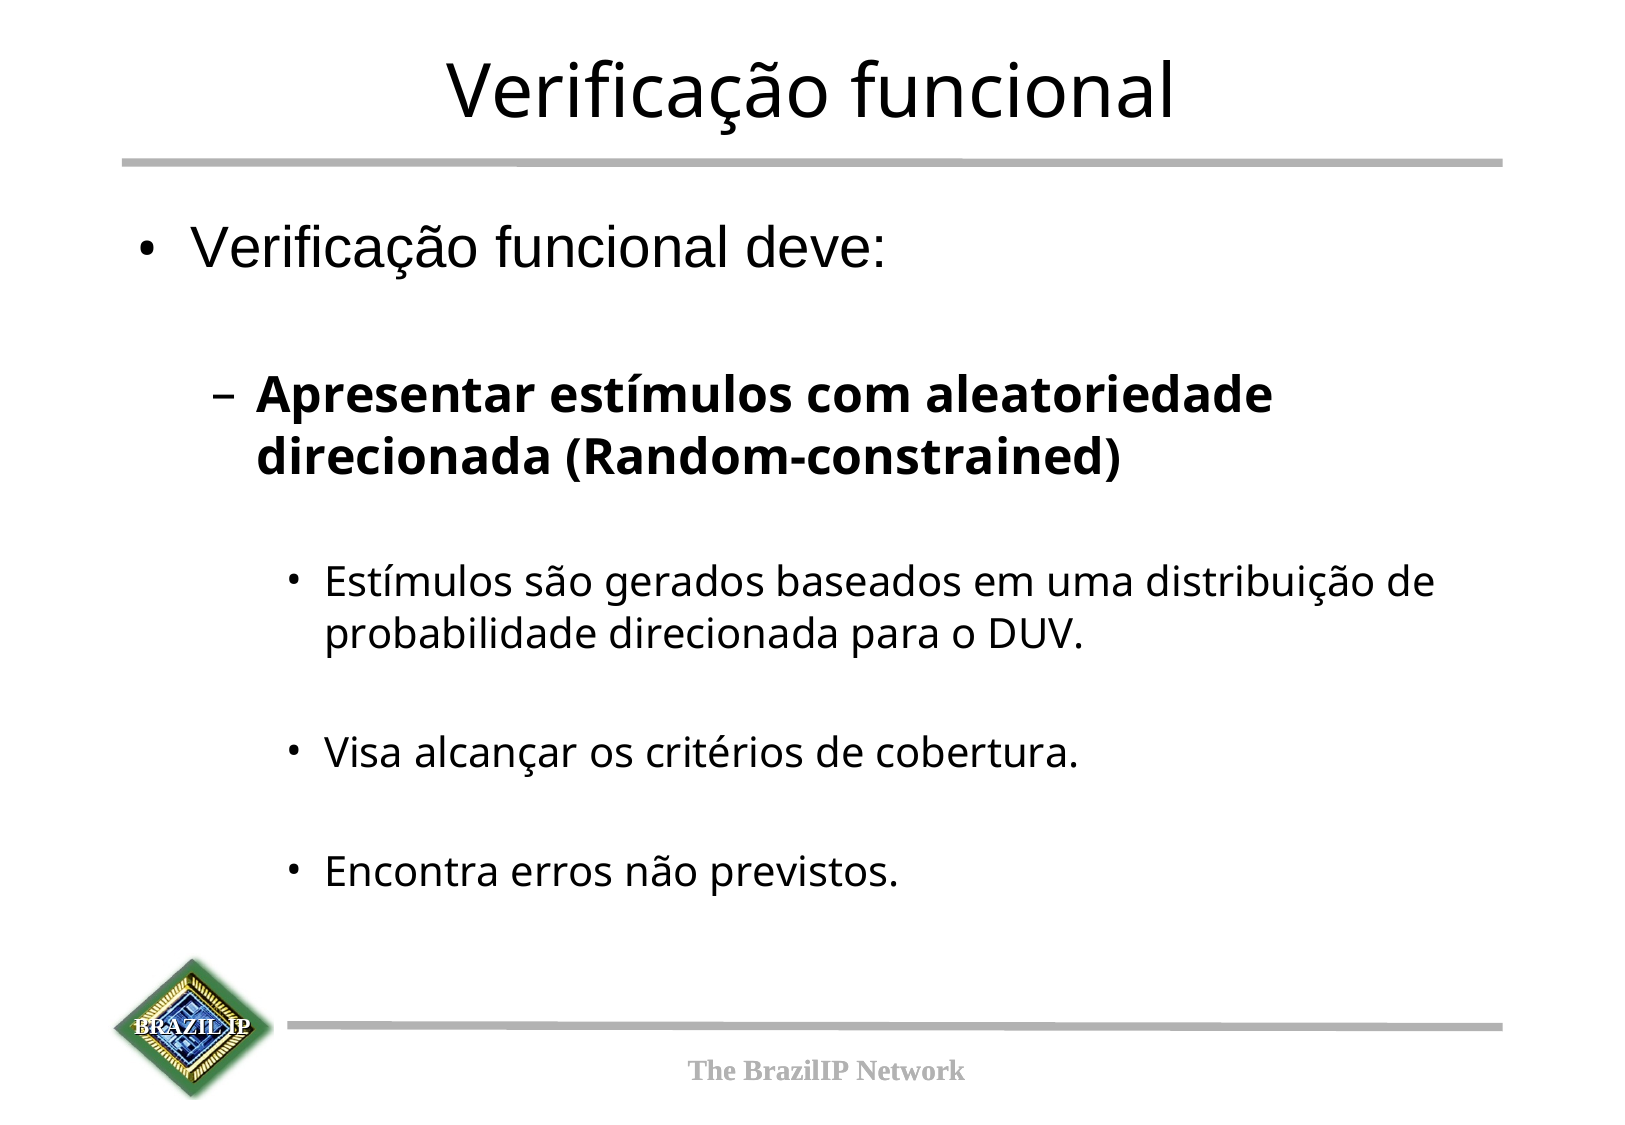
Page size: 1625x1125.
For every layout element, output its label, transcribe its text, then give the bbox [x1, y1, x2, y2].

picture [108, 953, 274, 1100]
title Verificação funcional [121, 0, 1502, 191]
list Verificação funcional deve: Apresentar estímulos com aleatoriedade direcionada (Random-constrained)‏ Estímulos são gerados baseados em uma distribuição de probabilidade direcionada para o DUV. Visa alcançar os critérios de cobertura. Encontra erros não previstos. [121, 212, 1487, 943]
